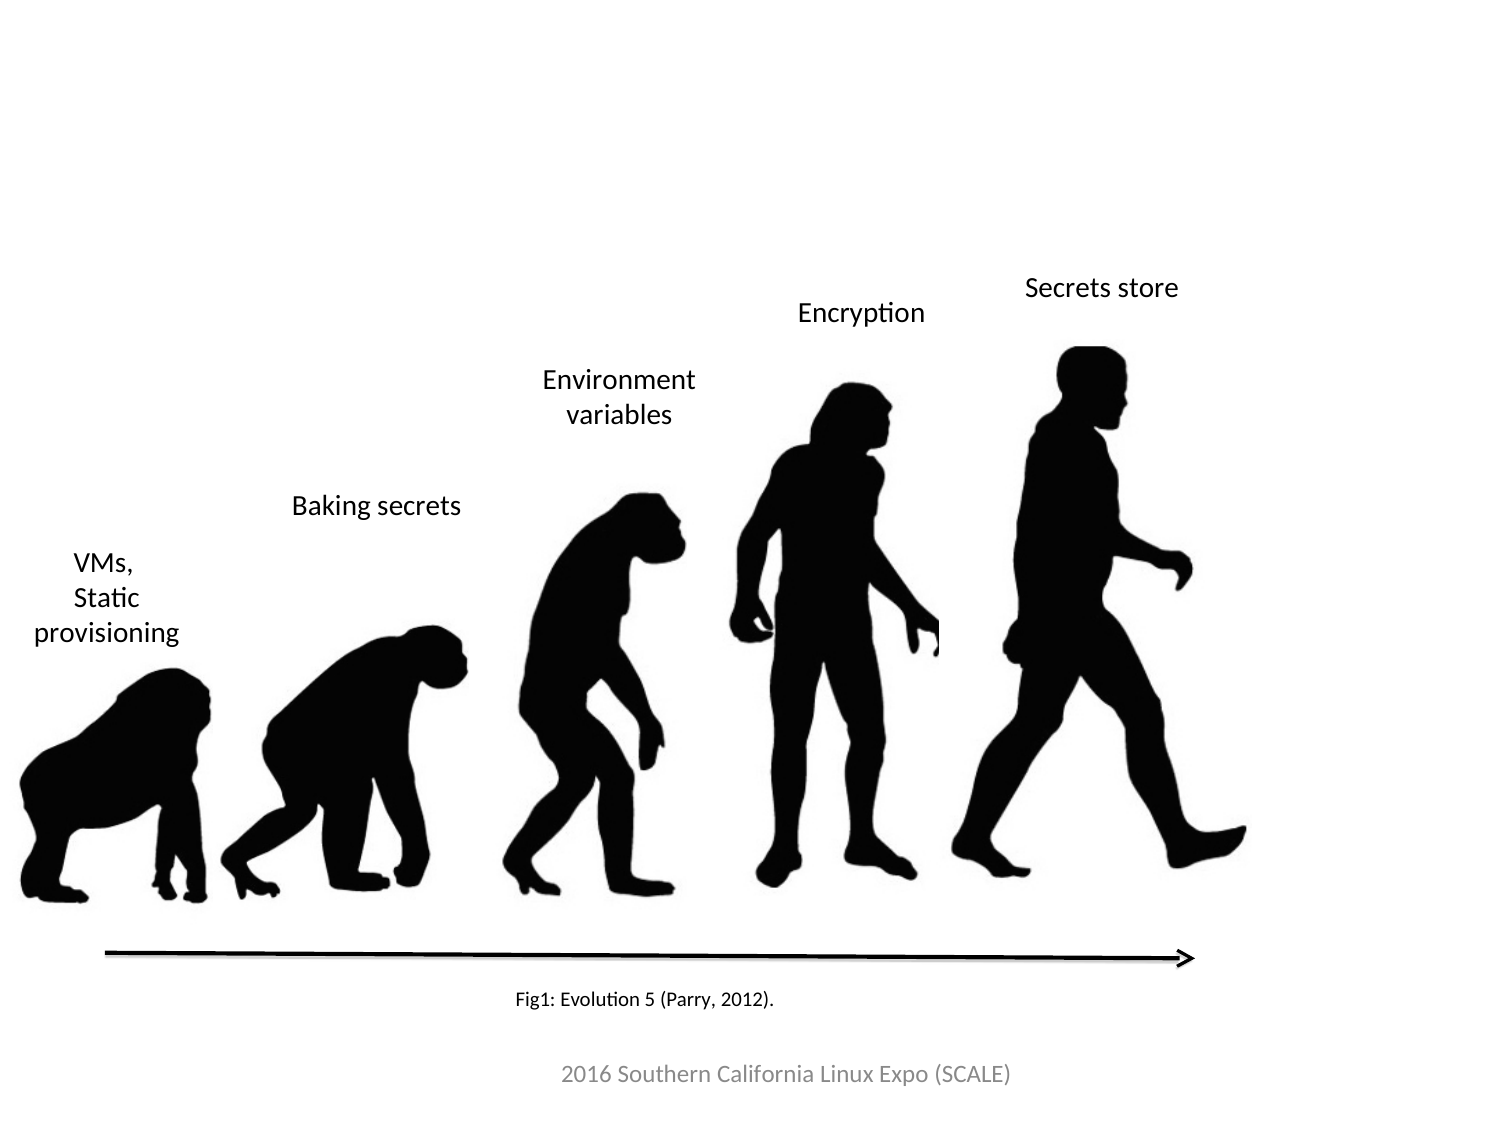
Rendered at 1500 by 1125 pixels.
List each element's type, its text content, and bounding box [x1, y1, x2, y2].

text_box 2016 Southern California Linux Expo (SCALE) [512, 1042, 1067, 1103]
text_box VMs, Static provisioning [0, 535, 214, 657]
text_box Secrets store [1010, 260, 1195, 311]
text_box Baking secrets [269, 478, 484, 529]
text_box Environment variables [512, 352, 727, 438]
text_box Fig1: Evolution 5 (Parry, 2012). [500, 977, 965, 1019]
text_box Encryption [783, 285, 941, 337]
picture [0, 316, 1252, 925]
